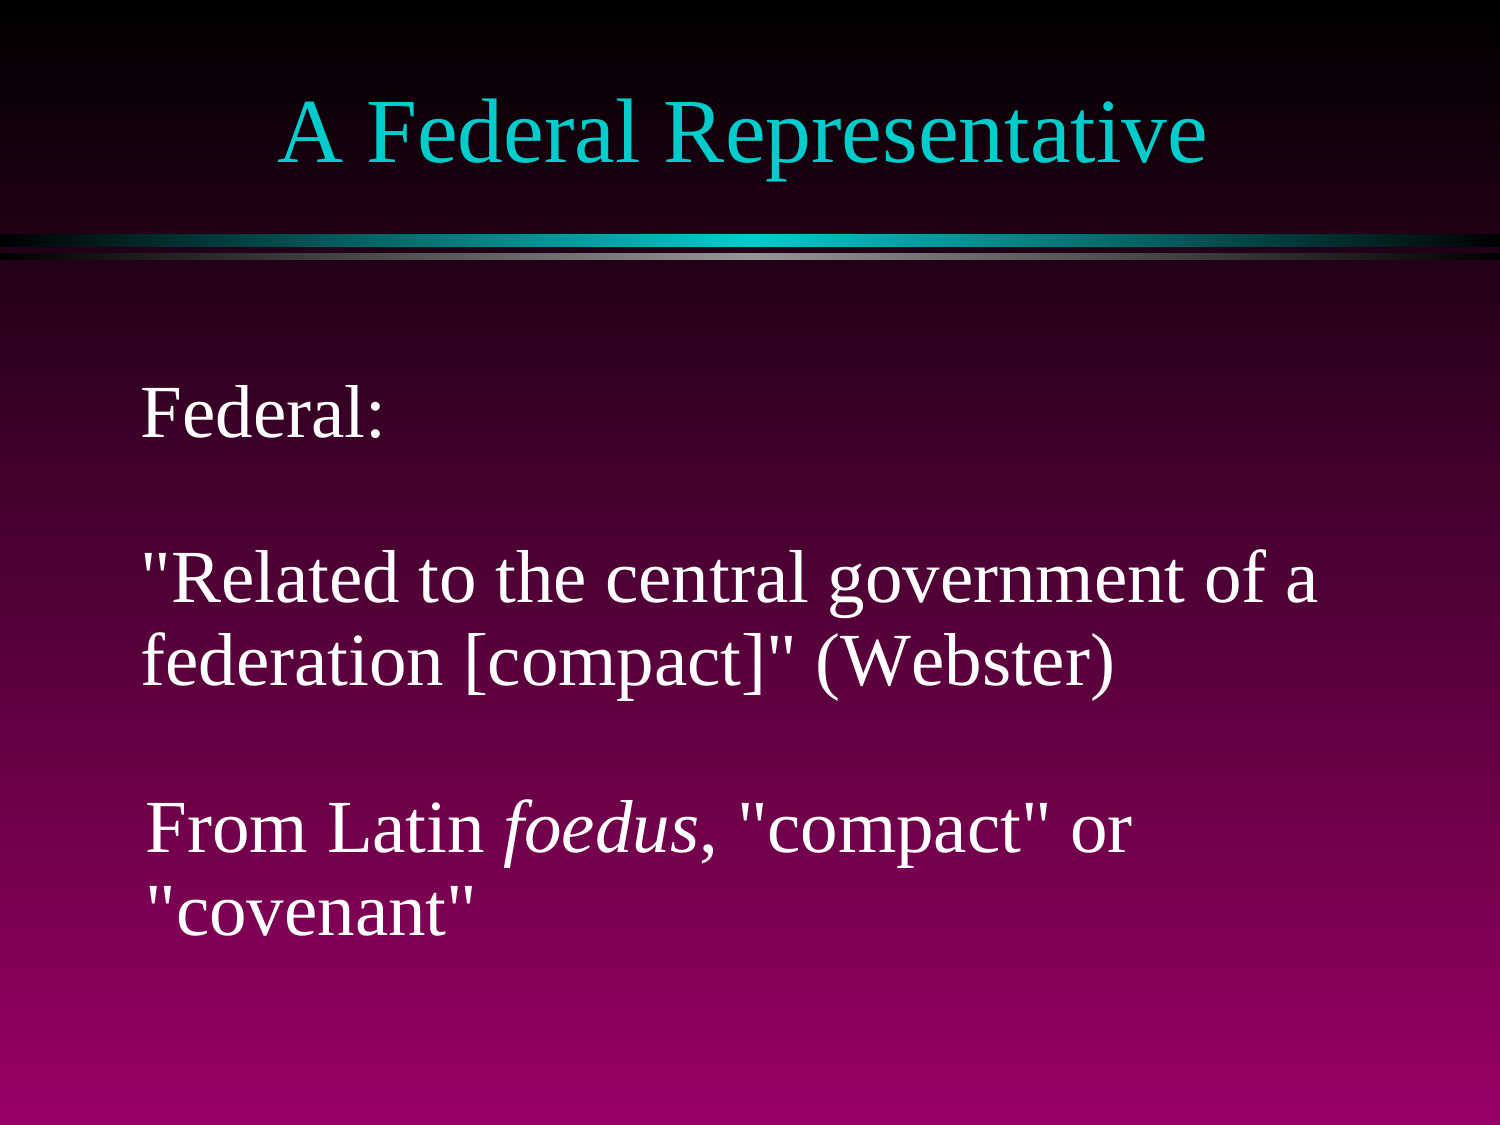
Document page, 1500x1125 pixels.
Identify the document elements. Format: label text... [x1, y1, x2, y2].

title A Federal Representative [99, 37, 1388, 225]
text_box From Latin foedus, "compact" or "covenant" [131, 778, 1366, 966]
text_box Federal: "Related to the central government of a federation [compact]" (Webster) [126, 362, 1344, 710]
